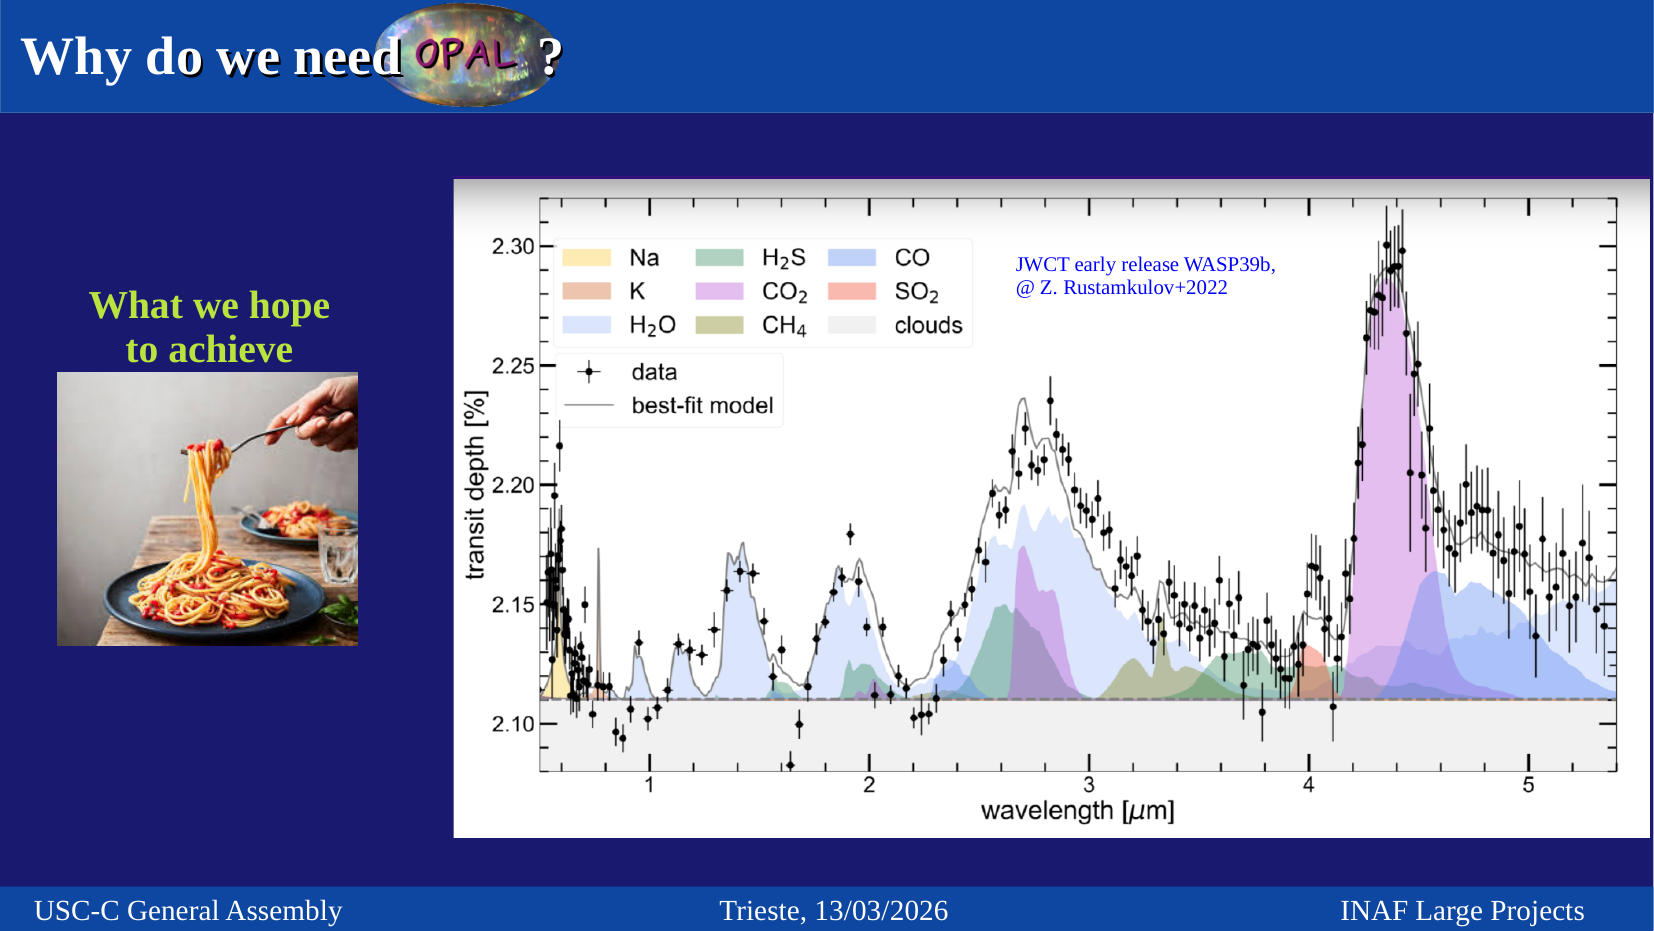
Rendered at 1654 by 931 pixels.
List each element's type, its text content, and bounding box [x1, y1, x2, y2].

text_box What we hope to achieve [73, 275, 344, 370]
picture [453, 176, 1651, 838]
text_box Why do we need ? [5, 0, 719, 113]
text_box [0, 0, 5, 113]
text_box [719, 0, 1654, 113]
text_box JWCT early release WASP39b, @ Z. Rustamkulov+2022 [1001, 245, 1366, 302]
text_box USC-C General Assembly Trieste, 13/03/2026 INAF Large Projects [0, 888, 1654, 931]
picture [57, 372, 358, 646]
